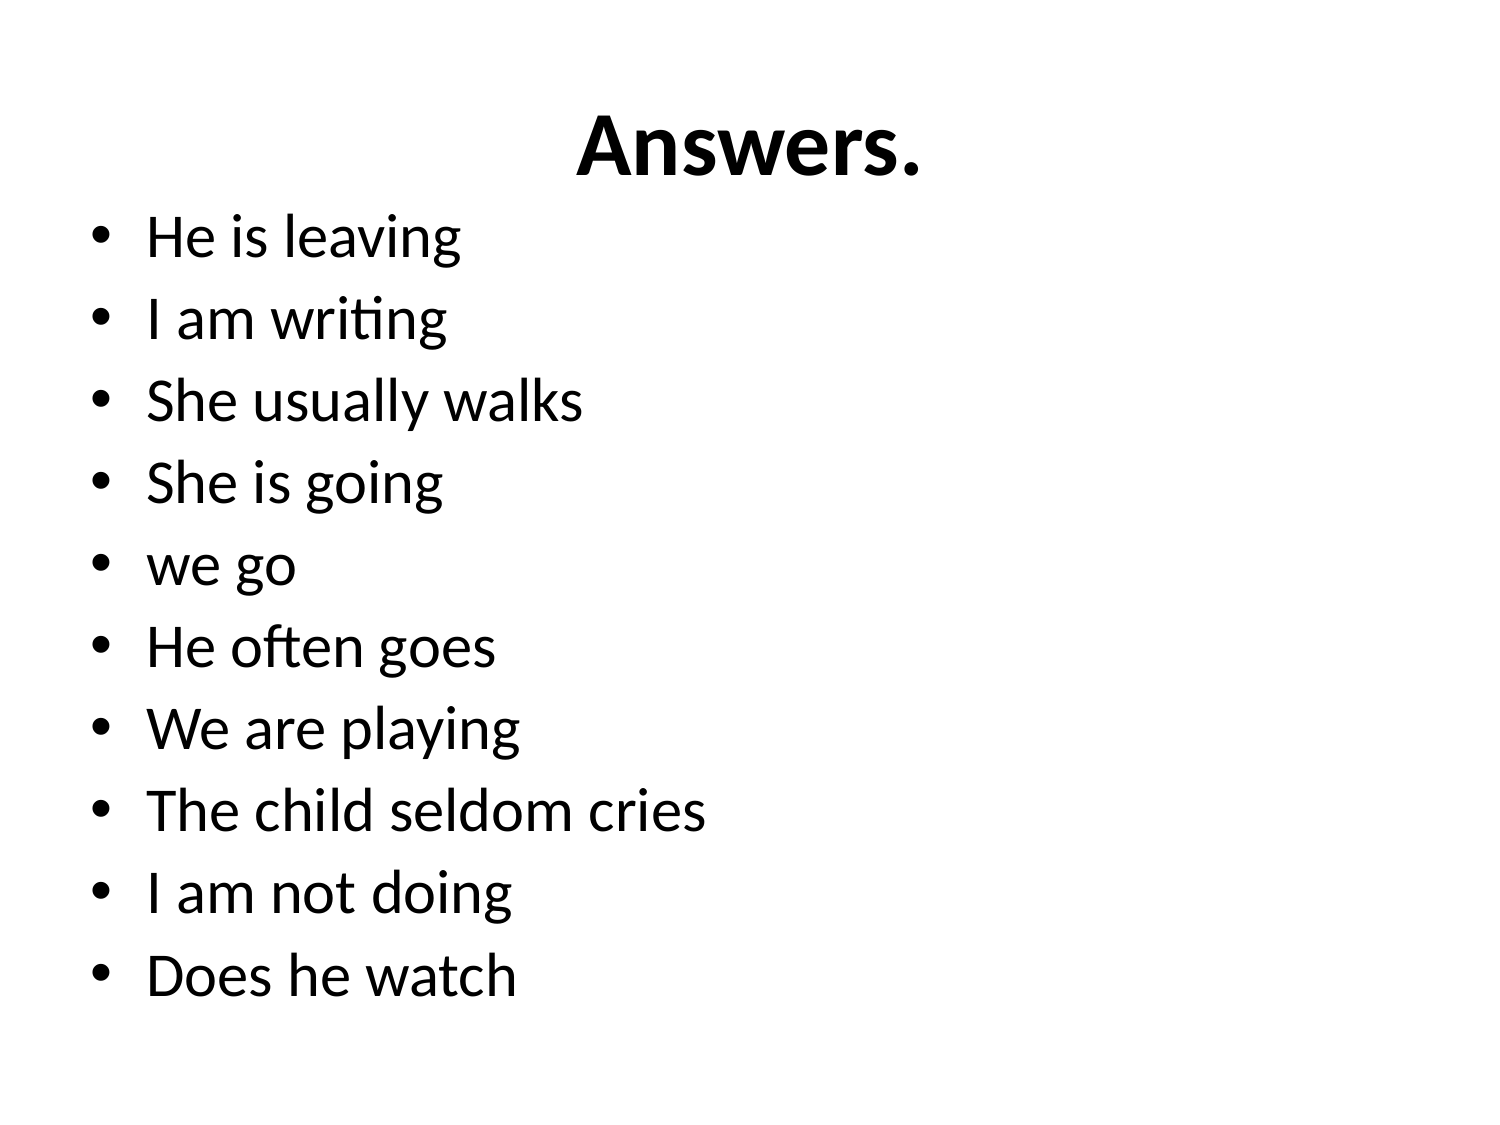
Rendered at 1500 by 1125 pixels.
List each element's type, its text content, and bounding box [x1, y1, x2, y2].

list He is leaving I am writing She usually walks She is going we go He often goes We are playing The child seldom cries I am not doing Does he watch [75, 196, 1426, 1047]
title Answers. [75, 45, 1426, 196]
